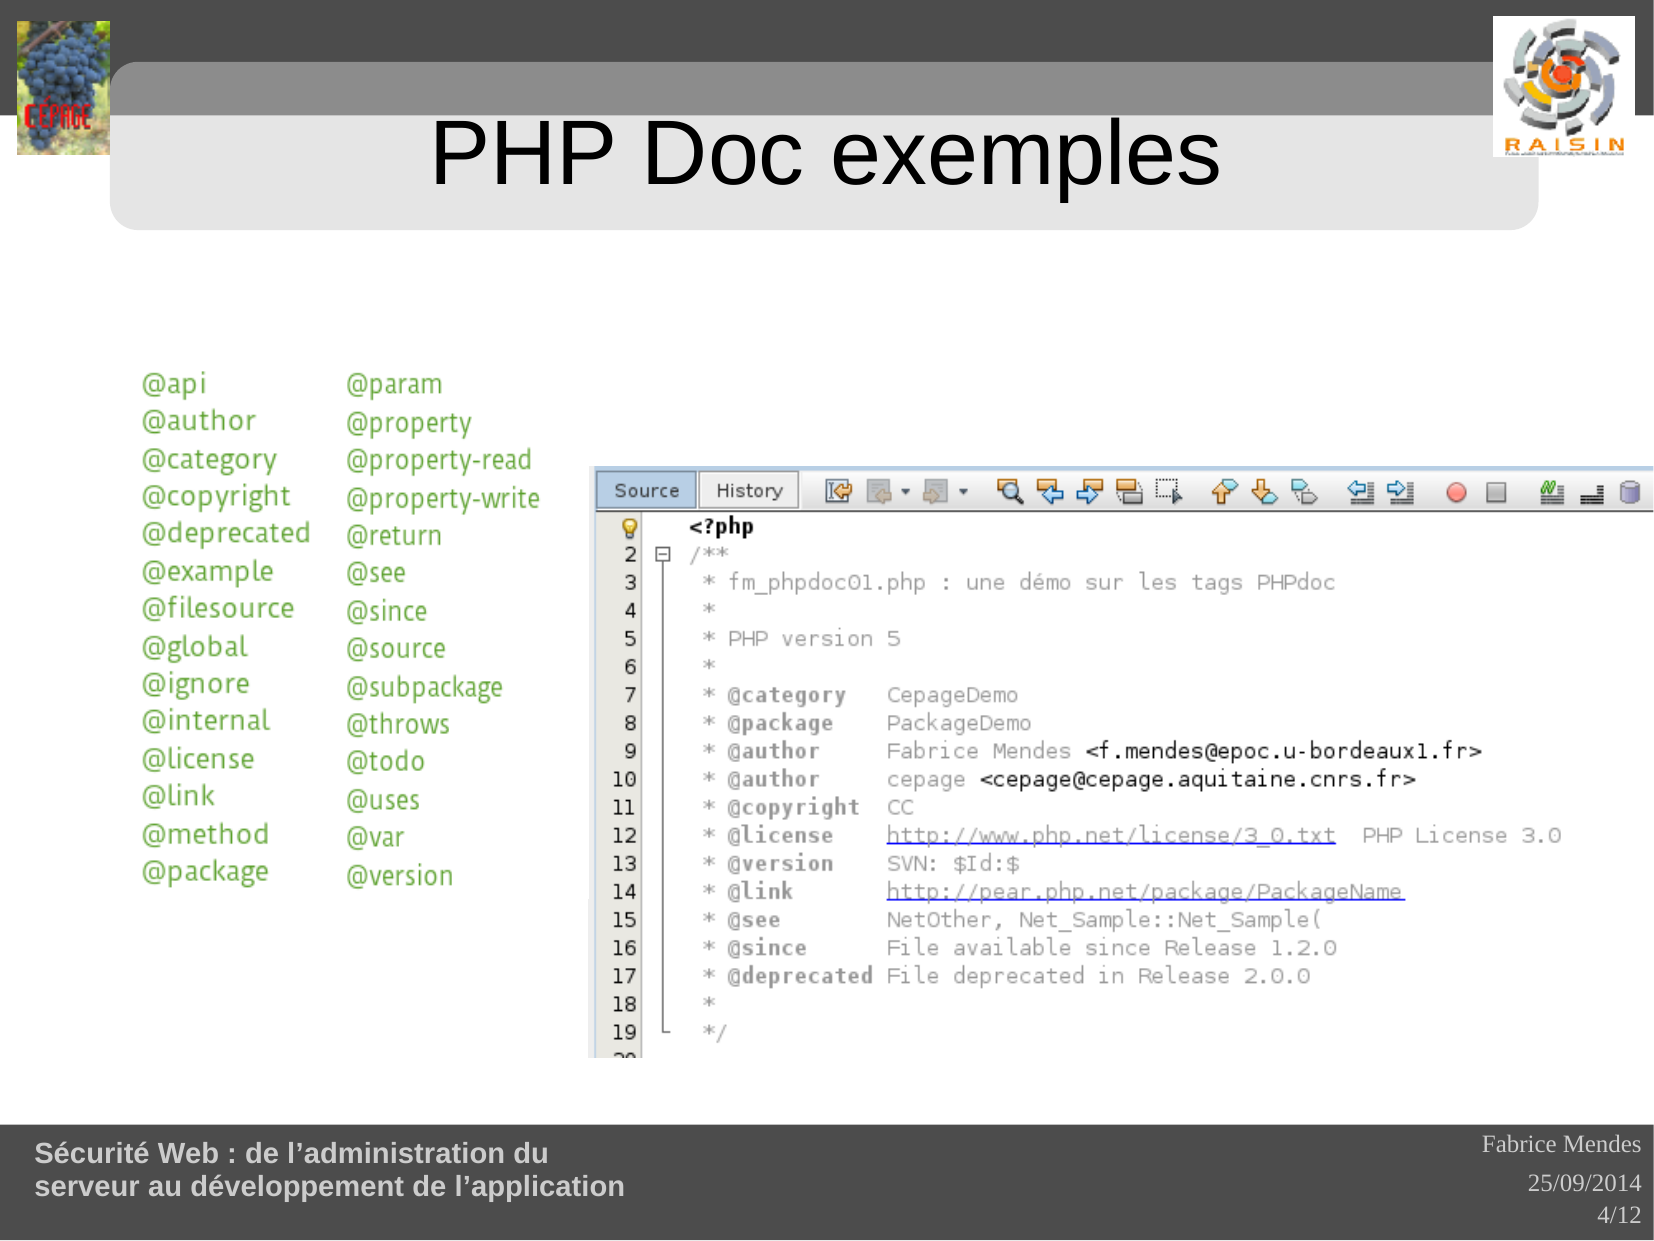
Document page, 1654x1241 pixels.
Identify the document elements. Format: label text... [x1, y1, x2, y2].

title PHP Doc exemples [82, 49, 1571, 257]
picture [1493, 16, 1635, 157]
picture [17, 21, 110, 155]
picture [132, 365, 1654, 1058]
